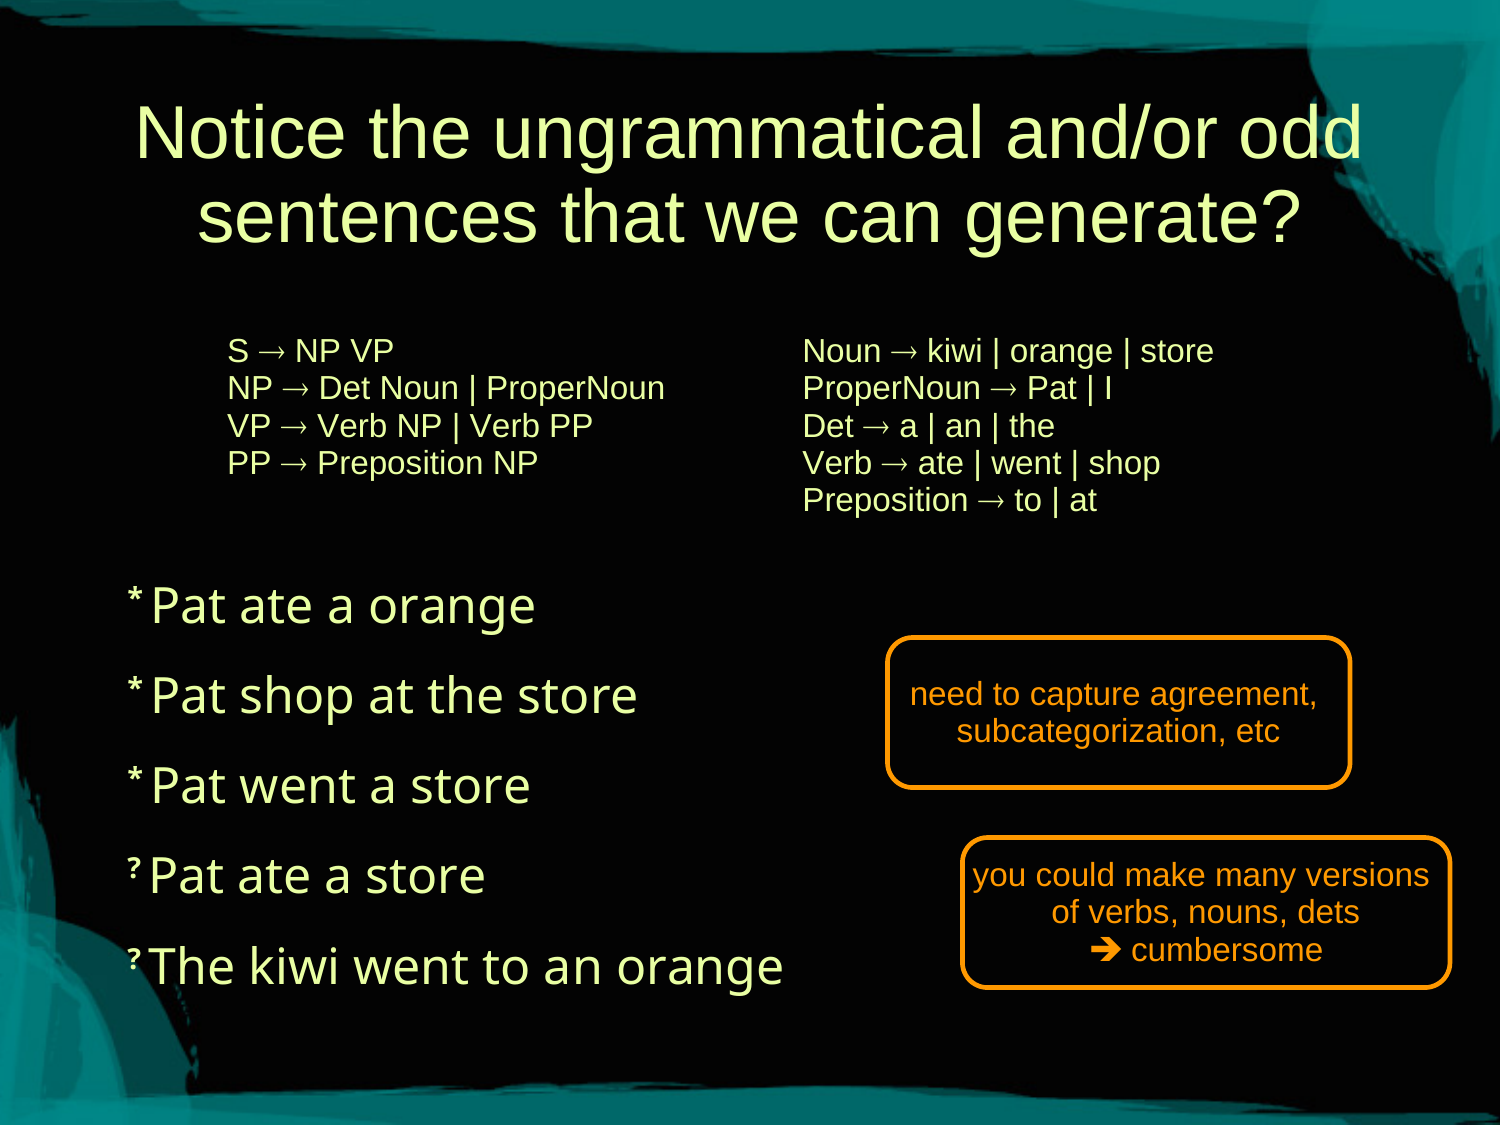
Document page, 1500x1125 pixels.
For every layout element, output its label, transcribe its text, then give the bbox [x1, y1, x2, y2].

text_box need to capture agreement, subcategorization, etc [887, 637, 1351, 788]
text_box Noun  kiwi | orange | store ProperNoun  Pat | I Det  a | an | the Verb  ate | went | shop Preposition  to | at [787, 324, 1288, 527]
text_box S  NP VP NP  Det Noun | ProperNoun VP  Verb NP | Verb PP PP  Preposition NP [212, 324, 713, 490]
text_box you could make many versions of verbs, nouns, dets  cumbersome [962, 837, 1450, 988]
title Notice the ungrammatical and/or odd sentences that we can generate? [112, 77, 1388, 273]
picture [0, 0, 1500, 1125]
list * Pat ate a orange * Pat shop at the store * Pat went a store ? Pat ate a store ? The kiwi went to an orange [112, 562, 1388, 1001]
